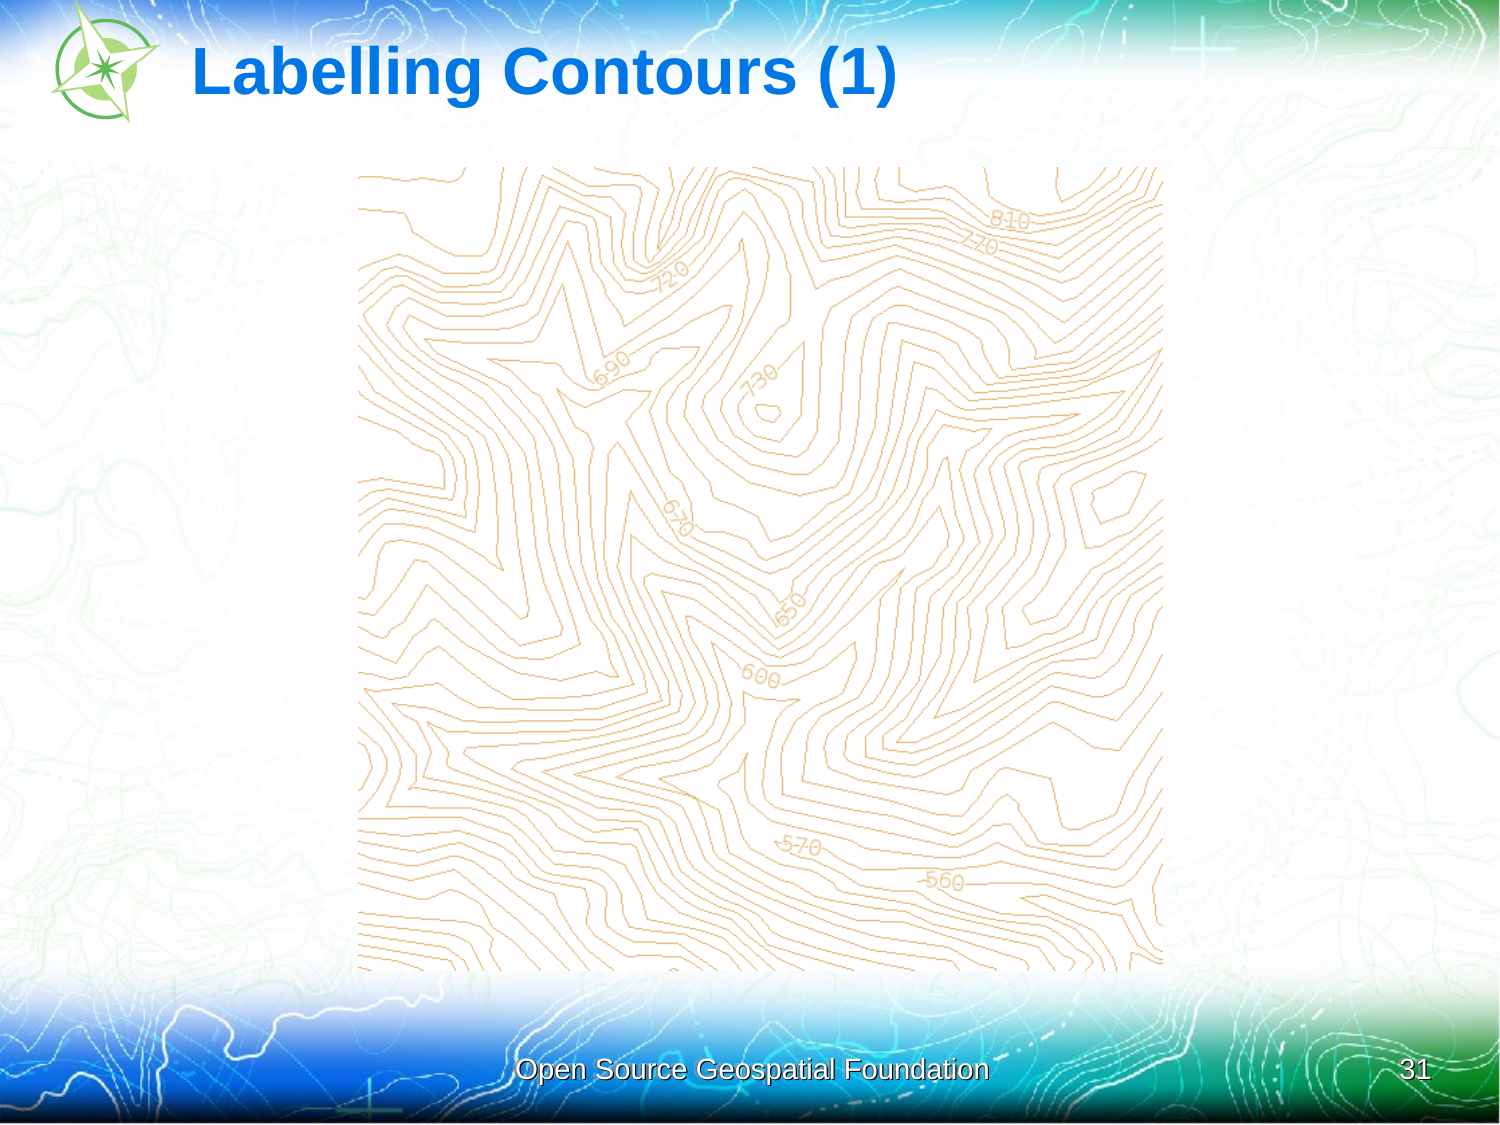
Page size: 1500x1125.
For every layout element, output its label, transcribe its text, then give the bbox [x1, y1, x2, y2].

title Labelling Contours (1) [177, 20, 1477, 122]
picture [0, 0, 1500, 1125]
